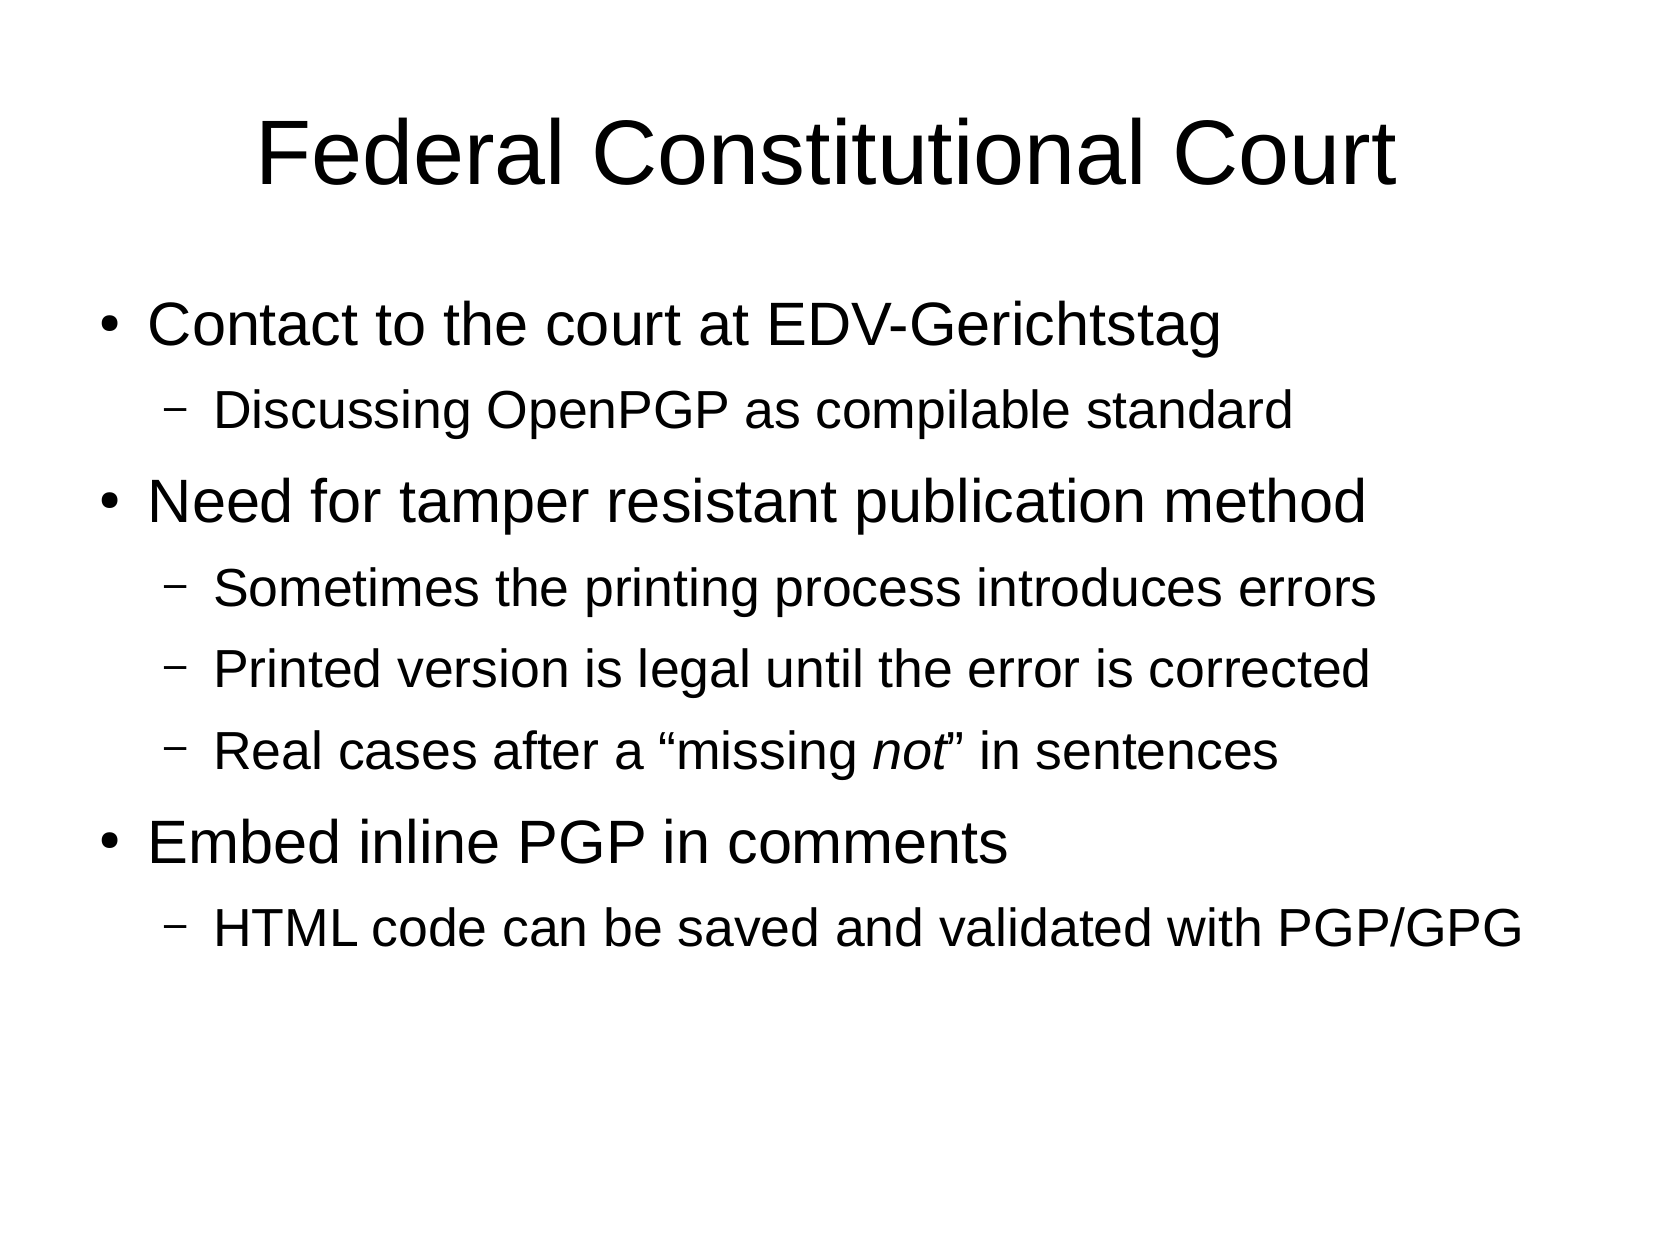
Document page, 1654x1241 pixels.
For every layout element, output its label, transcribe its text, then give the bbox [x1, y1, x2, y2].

list Contact to the court at EDV-Gerichtstag Discussing OpenPGP as compilable standard Need for tamper resistant publication method Sometimes the printing process introduces errors Printed version is legal until the error is corrected Real cases after a “missing not” in sentences Embed inline PGP in comments HTML code can be saved and validated with PGP/GPG [82, 290, 1571, 1010]
title Federal Constitutional Court [82, 49, 1571, 257]
